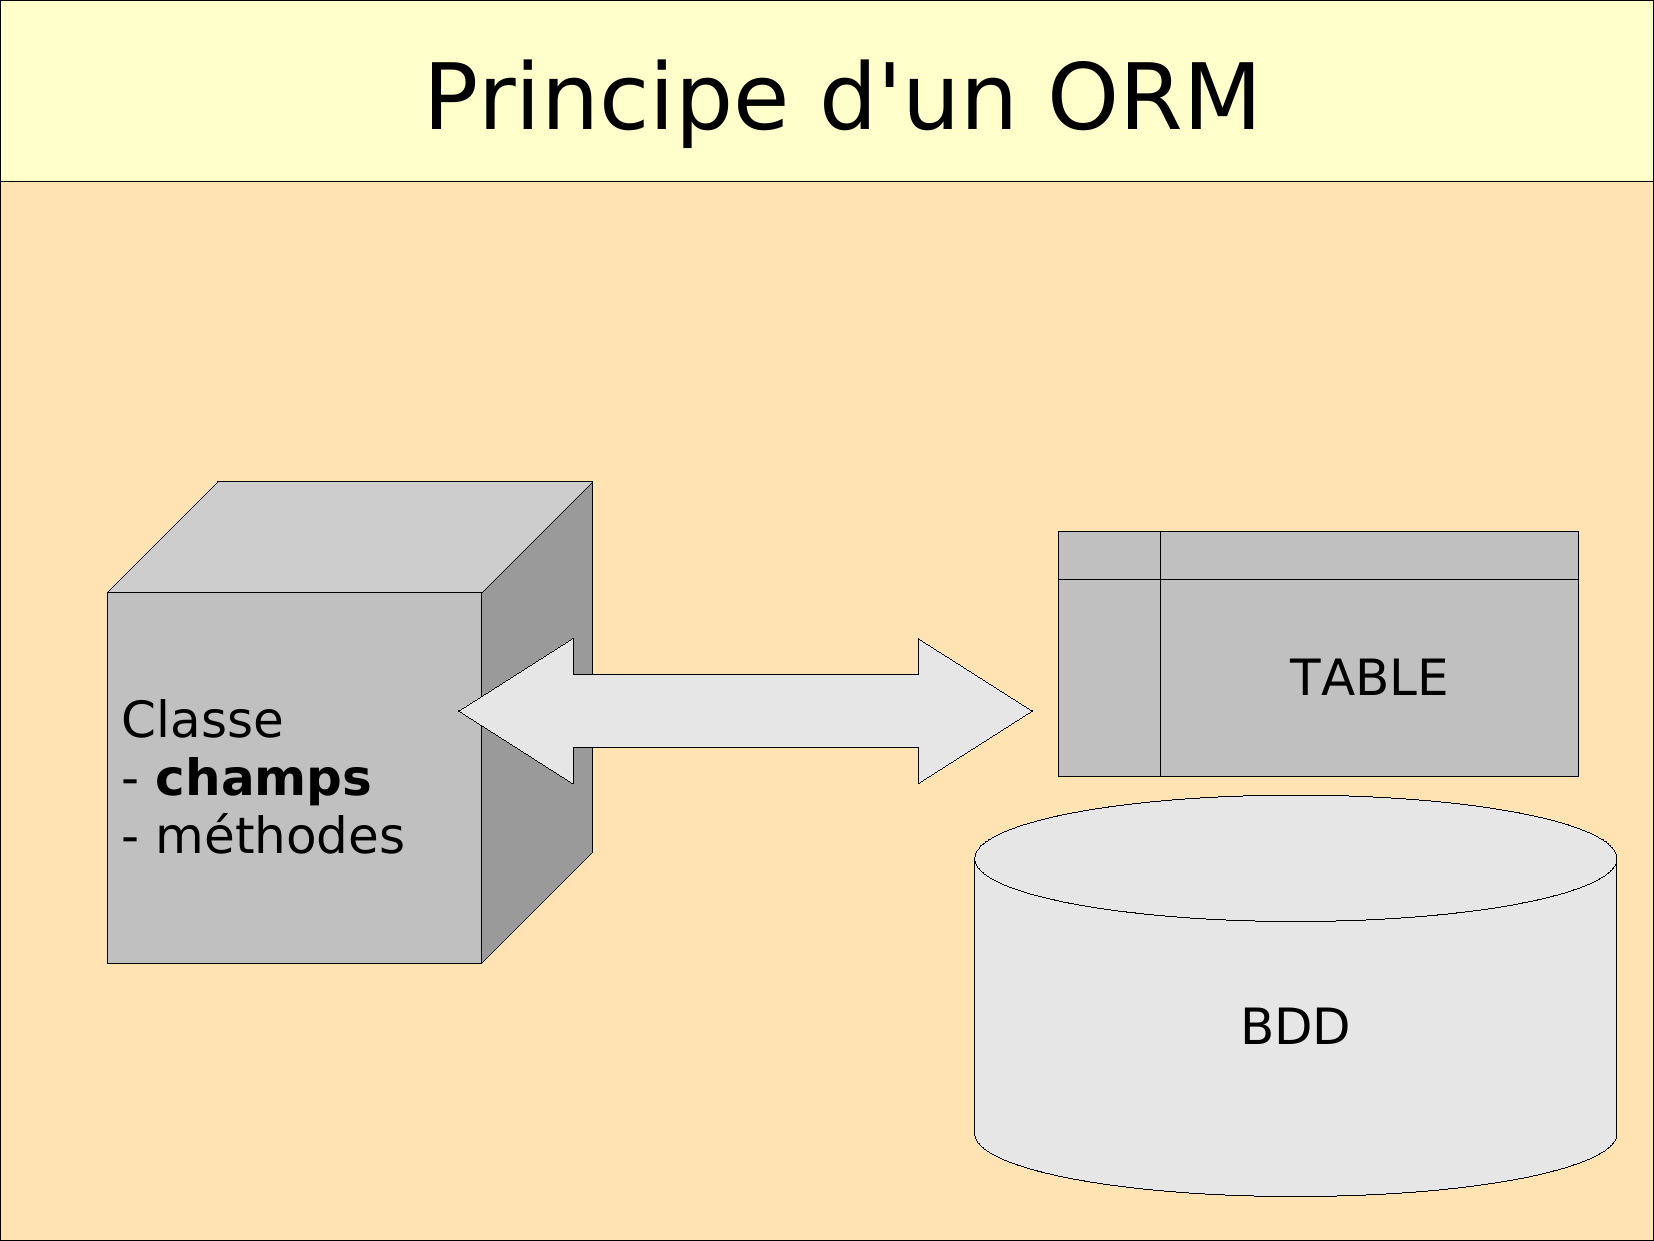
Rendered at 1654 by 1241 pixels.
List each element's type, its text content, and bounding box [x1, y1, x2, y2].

title Principe d'un ORM [135, 37, 1552, 158]
text_box BDD [974, 795, 1617, 1197]
text_box TABLE [1058, 531, 1579, 777]
text_box [458, 638, 1033, 784]
text_box Classe - champs - méthodes [107, 593, 481, 964]
